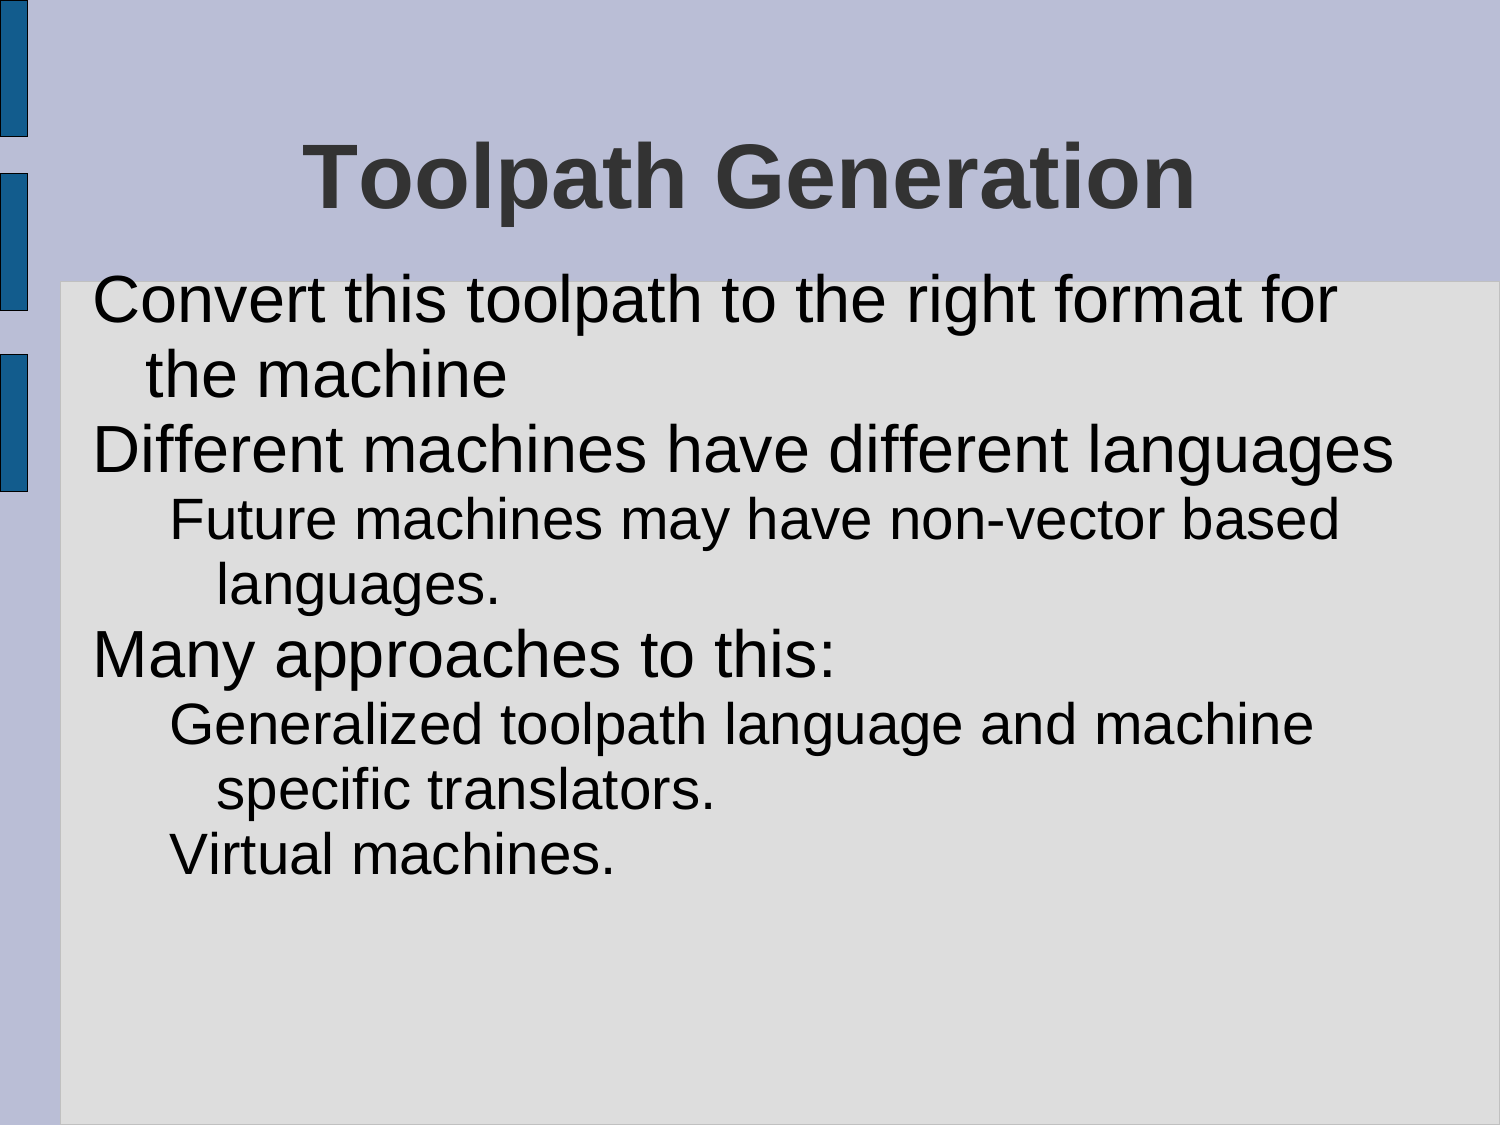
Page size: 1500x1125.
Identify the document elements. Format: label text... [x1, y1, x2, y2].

title Toolpath Generation [110, 82, 1392, 262]
list Convert this toolpath to the right format for the machine Different machines have different languages Future machines may have non-vector based languages. Many approaches to this: Generalized toolpath language and machine specific translators. Virtual machines. [75, 262, 1426, 991]
